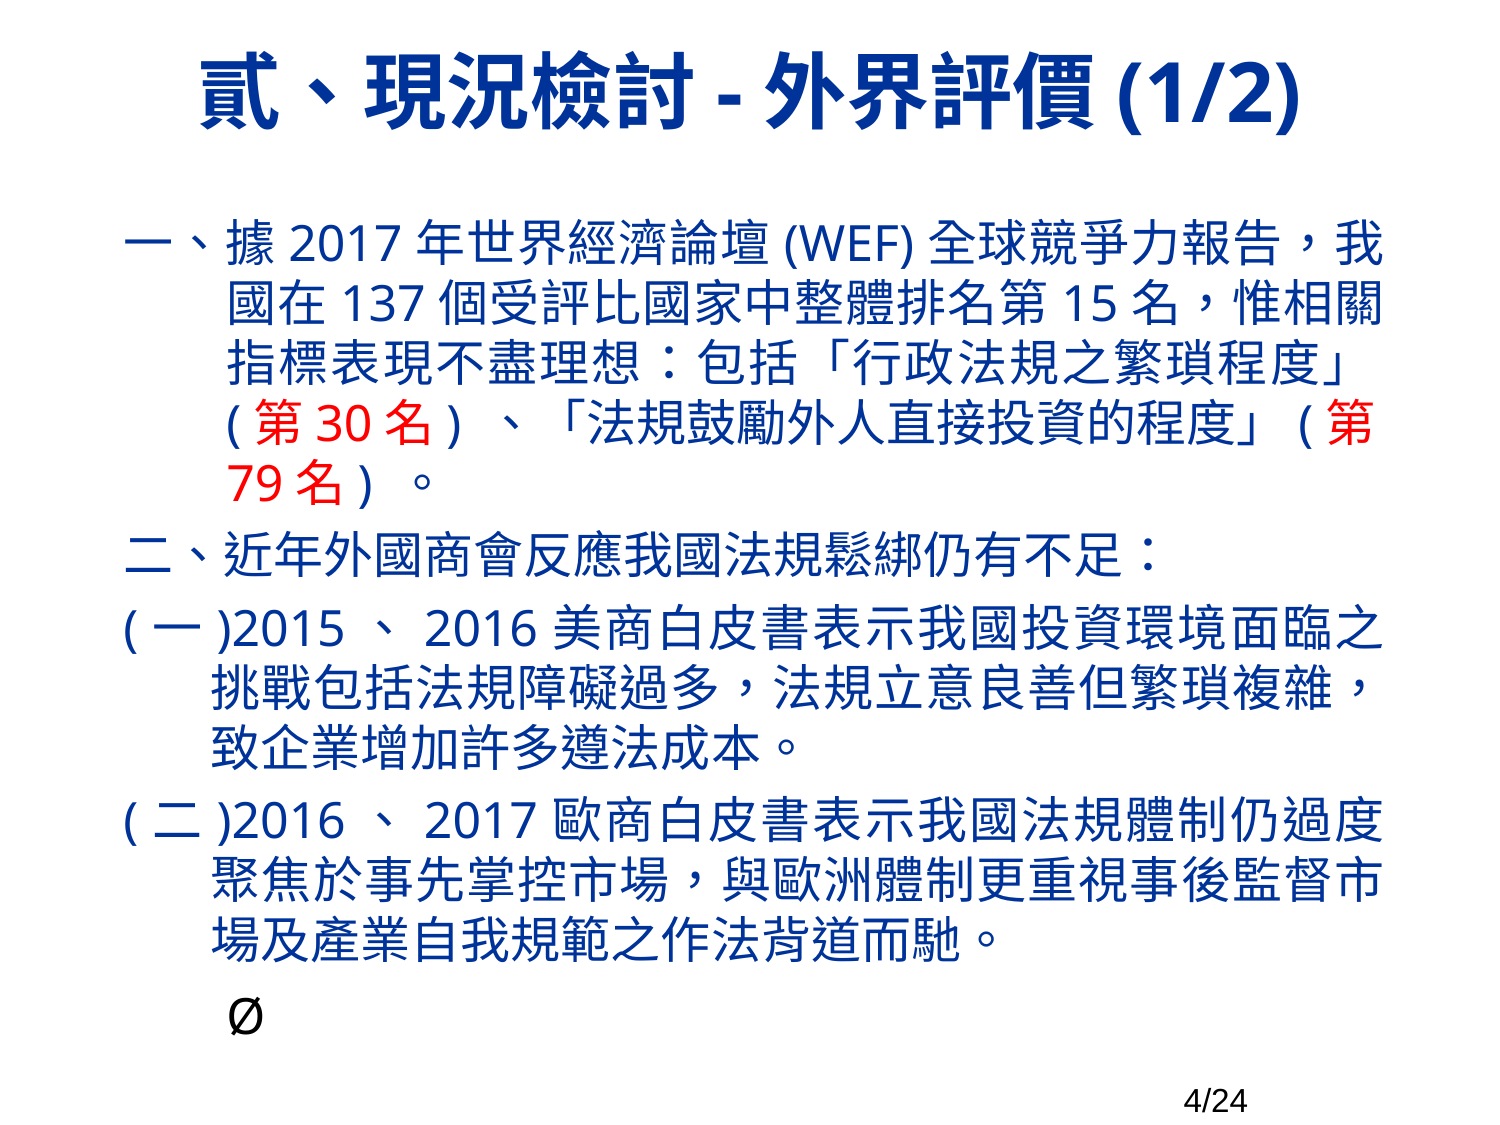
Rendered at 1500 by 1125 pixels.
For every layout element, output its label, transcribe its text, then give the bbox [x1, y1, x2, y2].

text_box 貳、現況檢討-外界評價(1/2) [0, 42, 1471, 227]
text_box 一、據2017年世界經濟論壇(WEF)全球競爭力報告，我國在137個受評比國家中整體排名第15名，惟相關指標表現不盡理想：包括「行政法規之繁瑣程度」(第30名) 、「法規鼓勵外人直接投資的程度」(第79名) 。 二、近年外國商會反應我國法規鬆綁仍有不足： (一)2015、2016美商白皮書表示我國投資環境面臨之挑戰包括法規障礙過多，法規立意良善但繁瑣複雜，致企業增加許多遵法成本。 (二)2016、2017歐商白皮書表示我國法規體制仍過度聚焦於事先掌控市場，與歐洲體制更重視事後監督市場及產業自我規範之作法背道而馳。 [5, 204, 1400, 1057]
